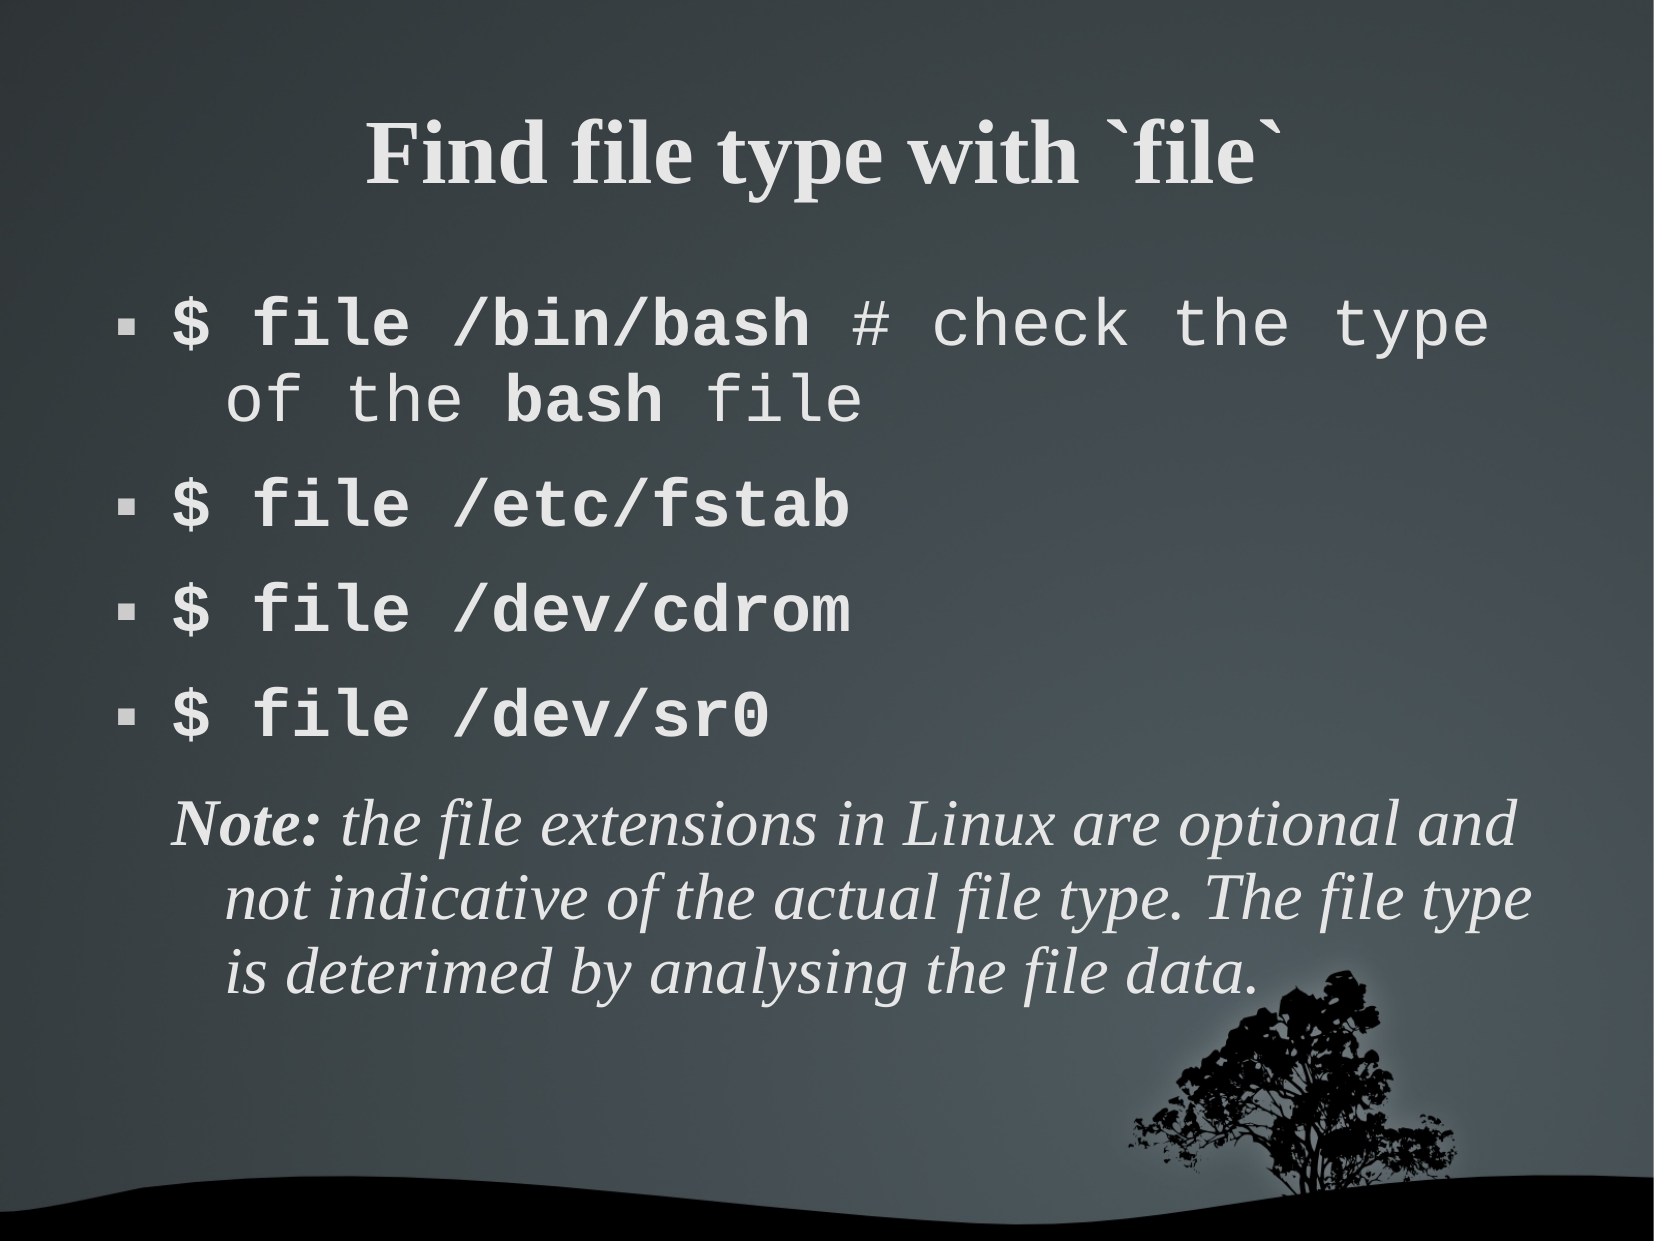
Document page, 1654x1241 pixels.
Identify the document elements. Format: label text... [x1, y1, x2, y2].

list $ file /bin/bash # check the type of the bash file $ file /etc/fstab $ file /dev/cdrom $ file /dev/sr0 Note: the file extensions in Linux are optional and not indicative of the actual file type. The file type is deterimed by analysing the file data. [82, 290, 1571, 1241]
title Find file type with `file` [82, 33, 1571, 273]
picture [0, 0, 1654, 1241]
